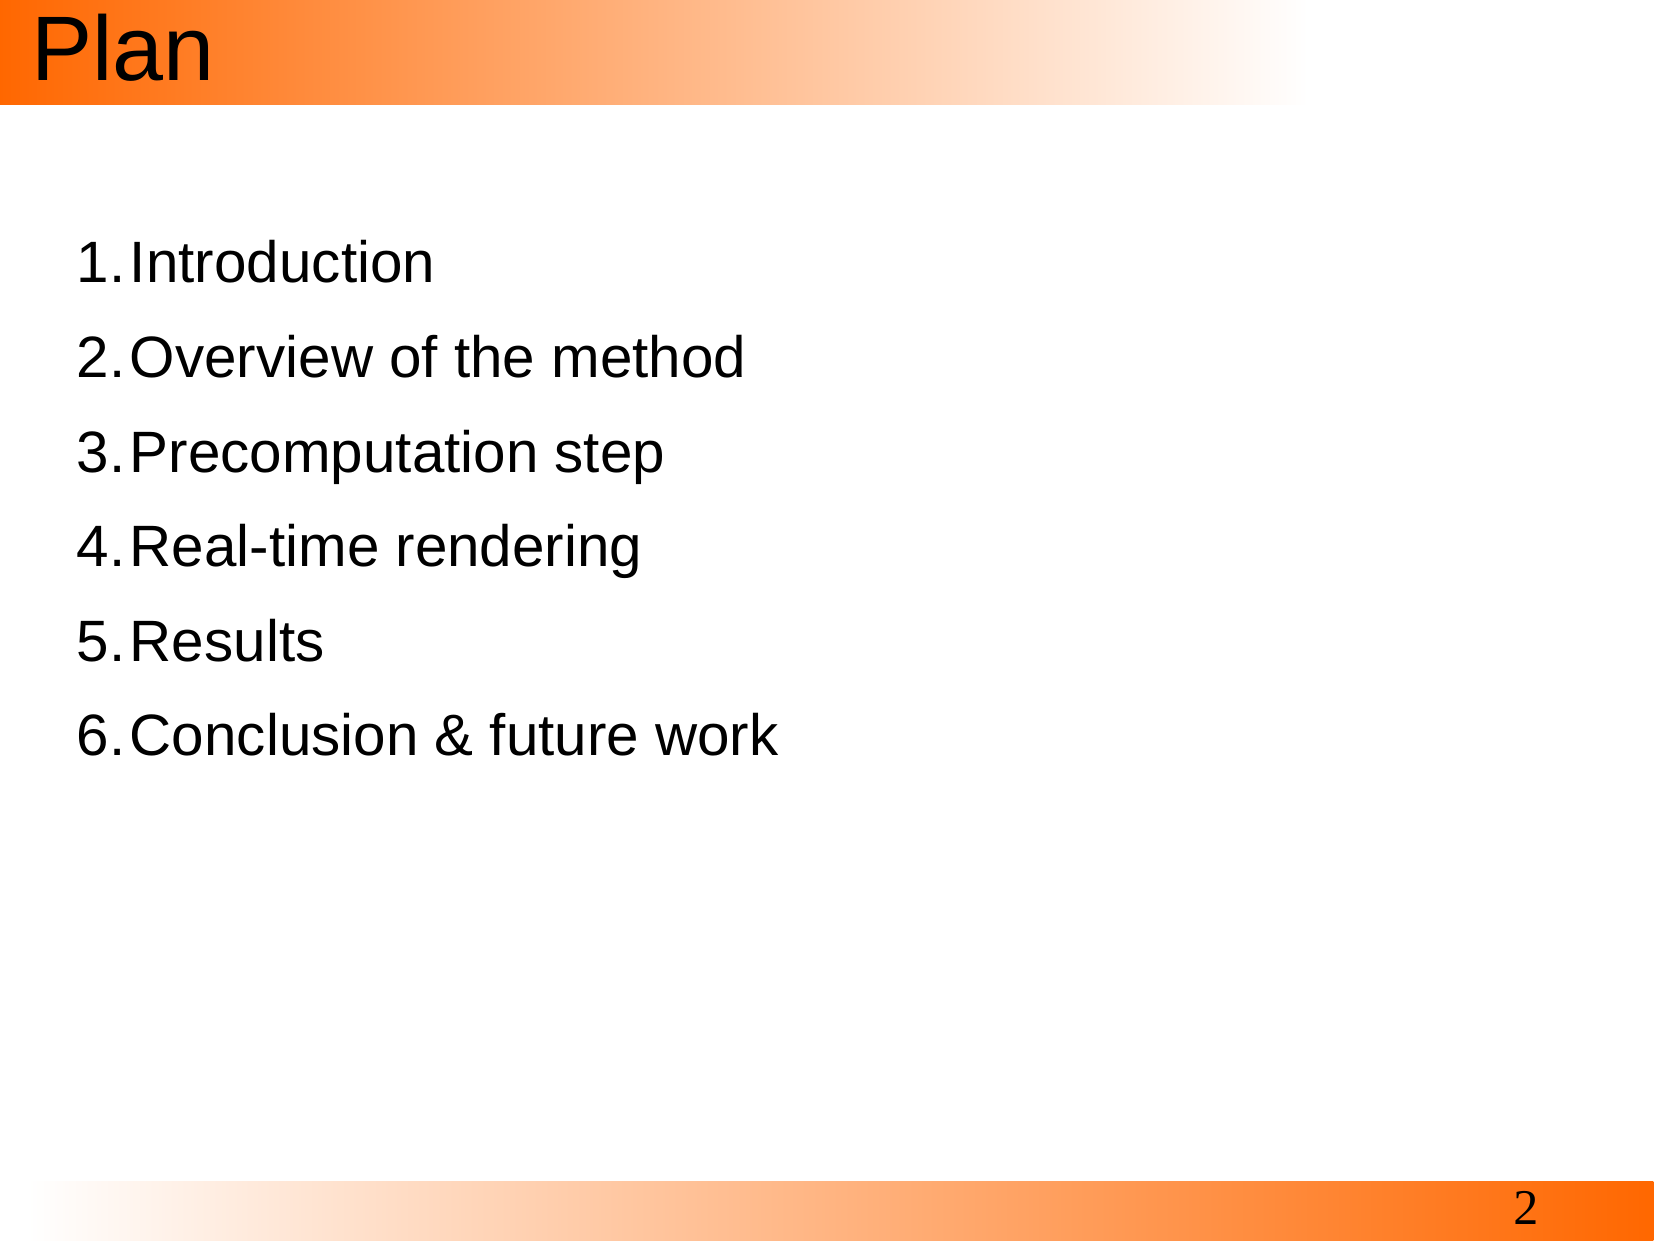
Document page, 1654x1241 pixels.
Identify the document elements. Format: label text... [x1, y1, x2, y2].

title Plan [31, 0, 1348, 101]
list Introduction Overview of the method Precomputation step Real-time rendering Results Conclusion & future work [41, 230, 1585, 1052]
